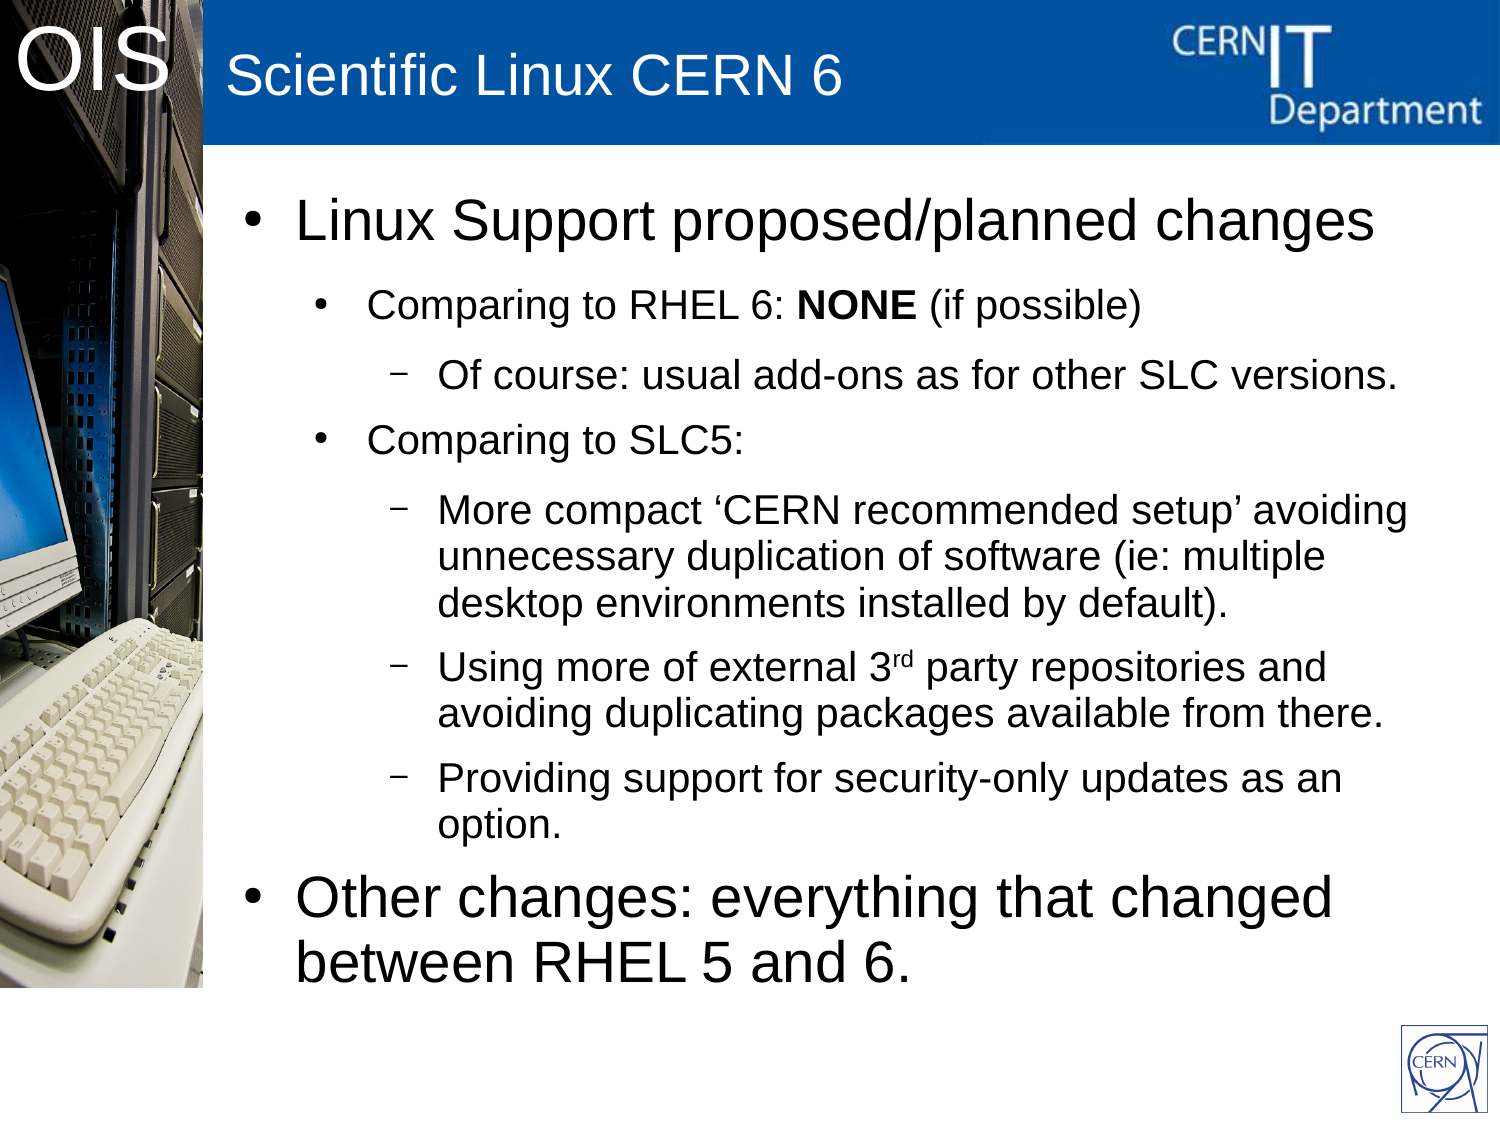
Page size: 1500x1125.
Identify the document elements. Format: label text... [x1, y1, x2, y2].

picture [0, 0, 1500, 988]
picture [1401, 1025, 1488, 1113]
list Linux Support proposed/planned changes Comparing to RHEL 6: NONE (if possible) Of course: usual add-ons as for other SLC versions. Comparing to SLC5: More compact ‘CERN recommended setup’ avoiding unnecessary duplication of software (ie: multiple desktop environments installed by default). Using more of external 3rd party repositories and avoiding duplicating packages available from there. Providing support for security-only updates as an option. Other changes: everything that changed between RHEL 5 and 6. [225, 187, 1463, 998]
title Scientific Linux CERN 6 [225, 7, 1238, 143]
